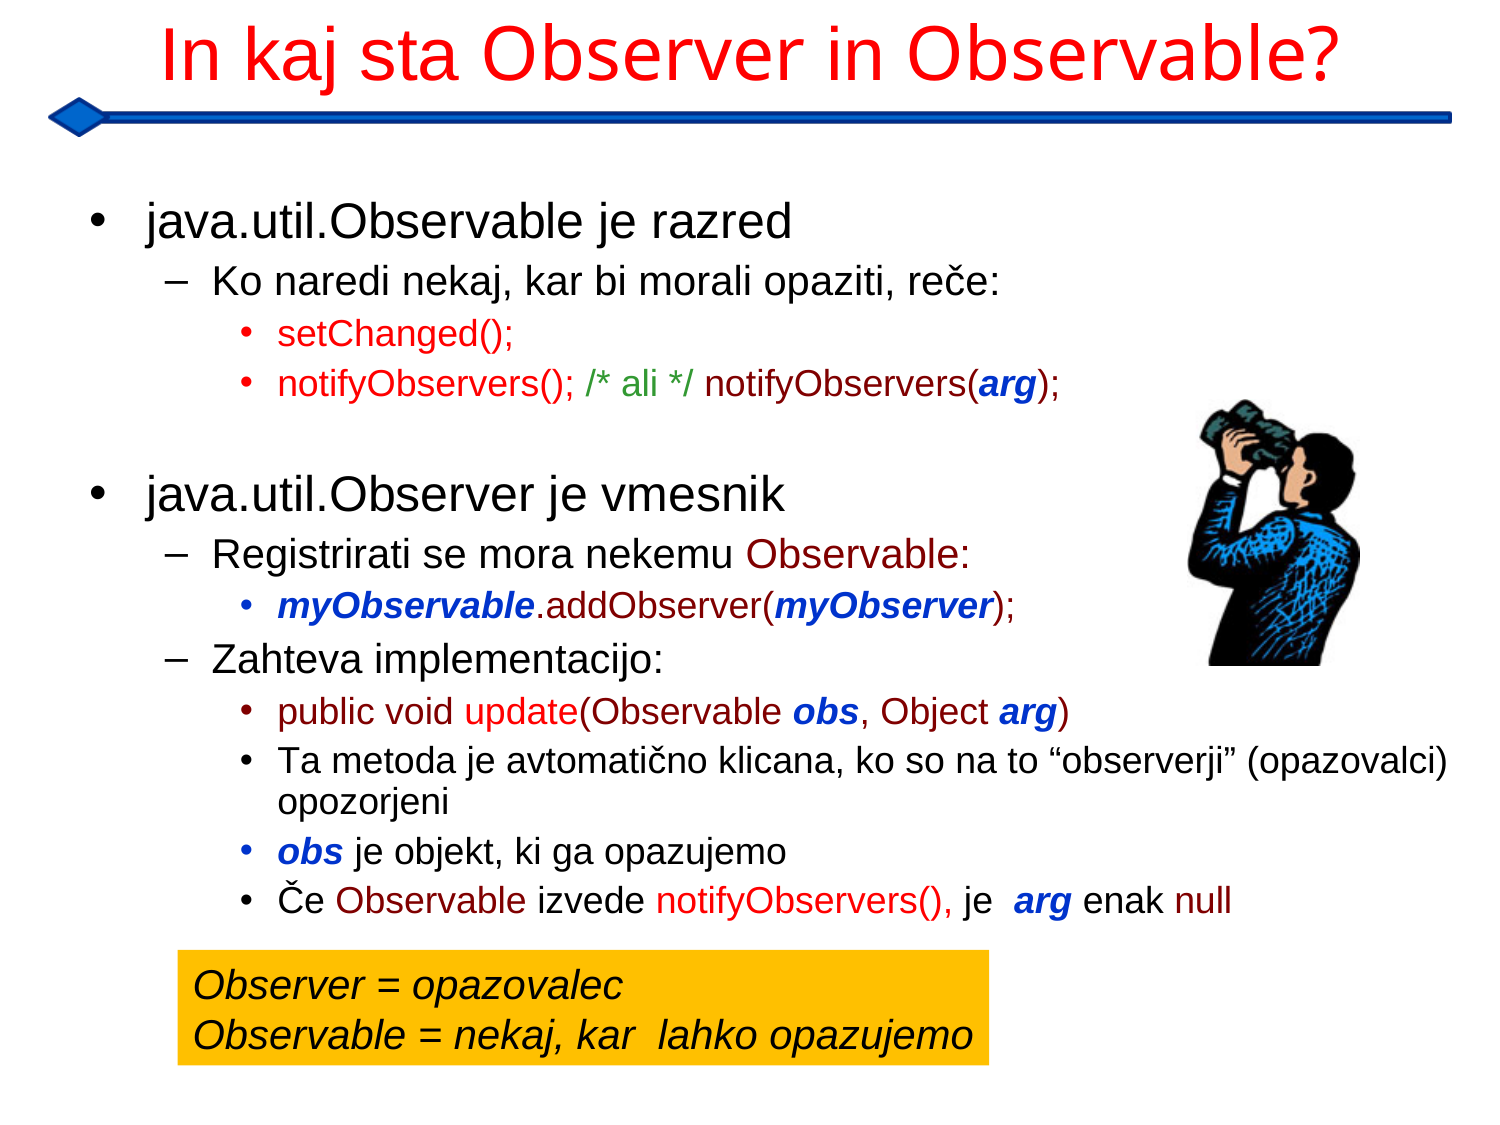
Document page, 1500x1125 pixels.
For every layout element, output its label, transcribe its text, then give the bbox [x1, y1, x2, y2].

picture [48, 103, 1452, 137]
title In kaj sta Observer in Observable? [12, 0, 1488, 103]
text_box java.util.Observable je razred Ko naredi nekaj, kar bi morali opaziti, reče: setChanged(); notifyObservers(); /* ali */ notifyObservers(arg); java.util.Observer je vmesnik Registrirati se mora nekemu Observable: myObservable.addObserver(myObserver); Zahteva implementacijo: public void update(Observable obs, Object arg) Ta metoda je avtomatično klicana, ko so na to “observerji” (opazovalci) opozorjeni obs je objekt, ki ga opazujemo Če Observable izvede notifyObservers(), je arg enak null [75, 187, 1500, 1088]
